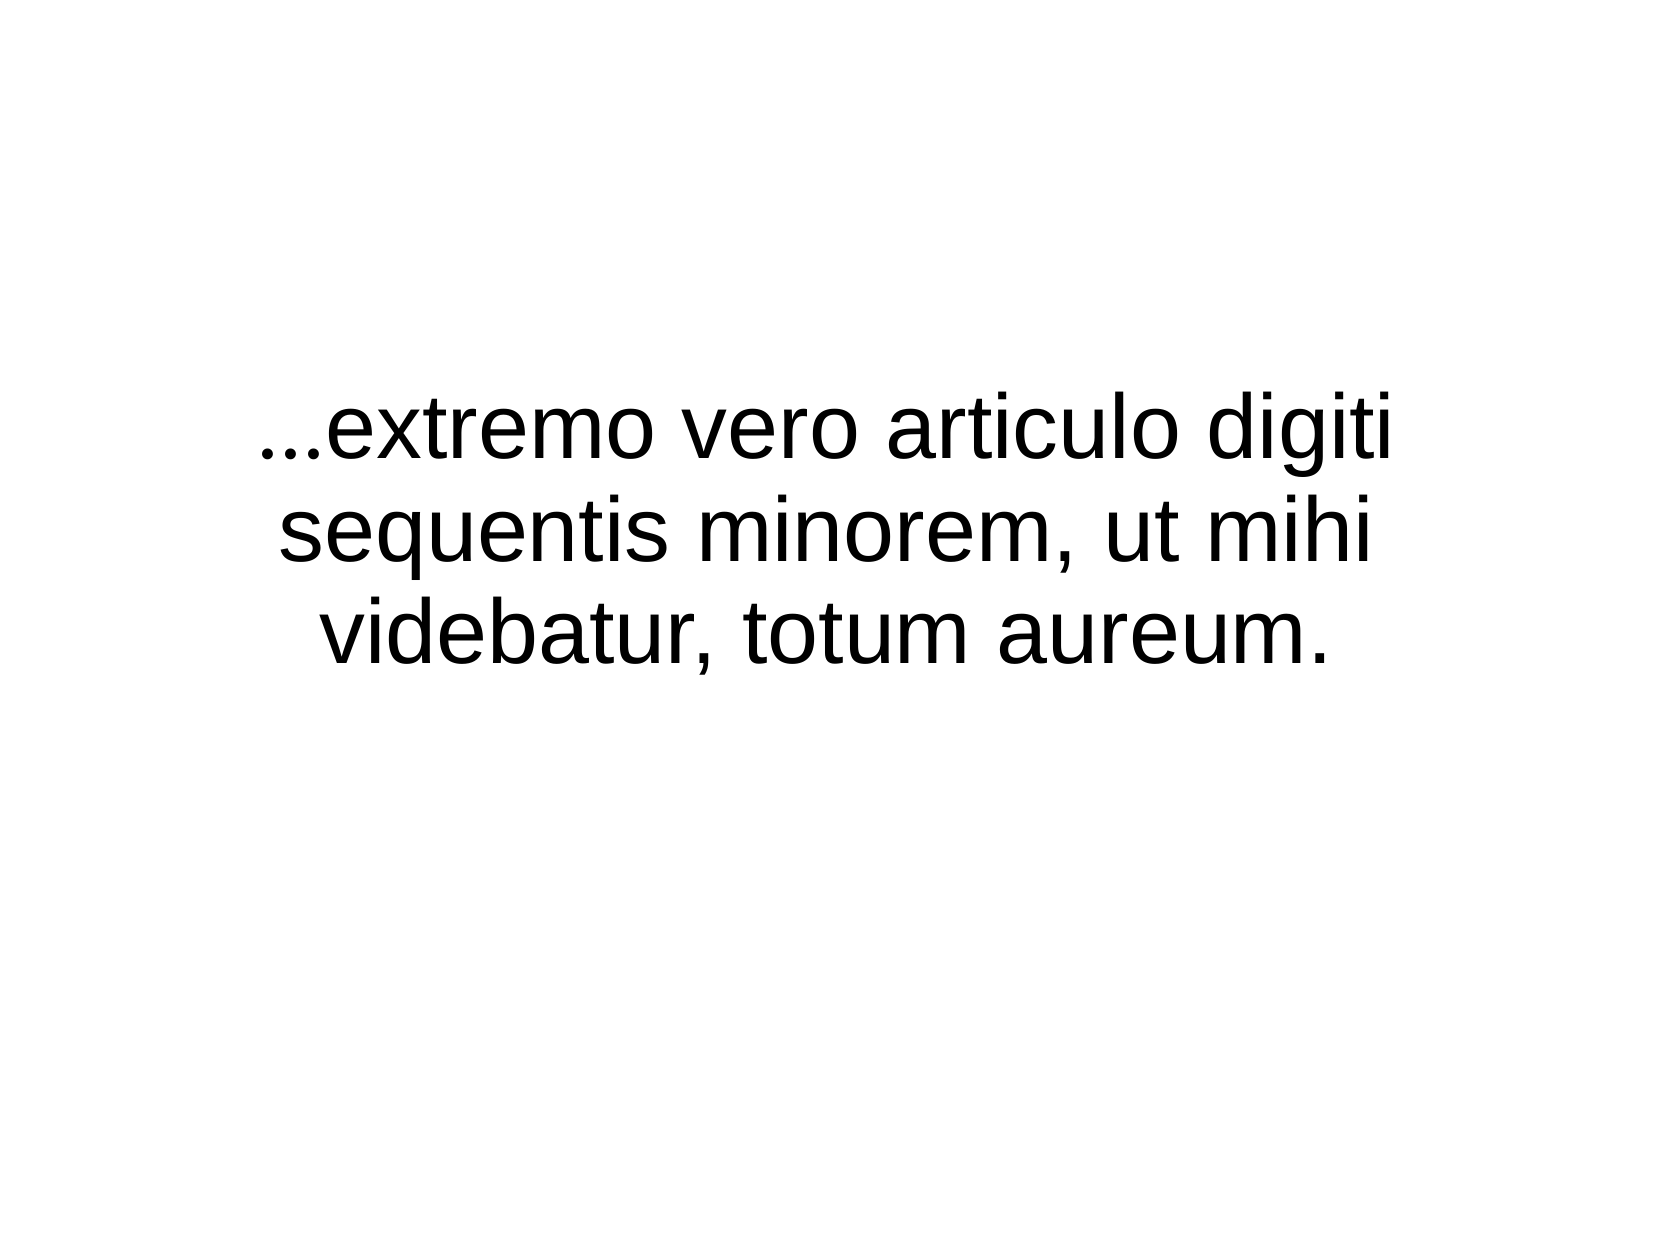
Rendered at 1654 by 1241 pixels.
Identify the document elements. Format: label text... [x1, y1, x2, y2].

subtitle ...extremo vero articulo digiti sequentis minorem, ut mihi videbatur, totum aureum. [82, 49, 1571, 1010]
